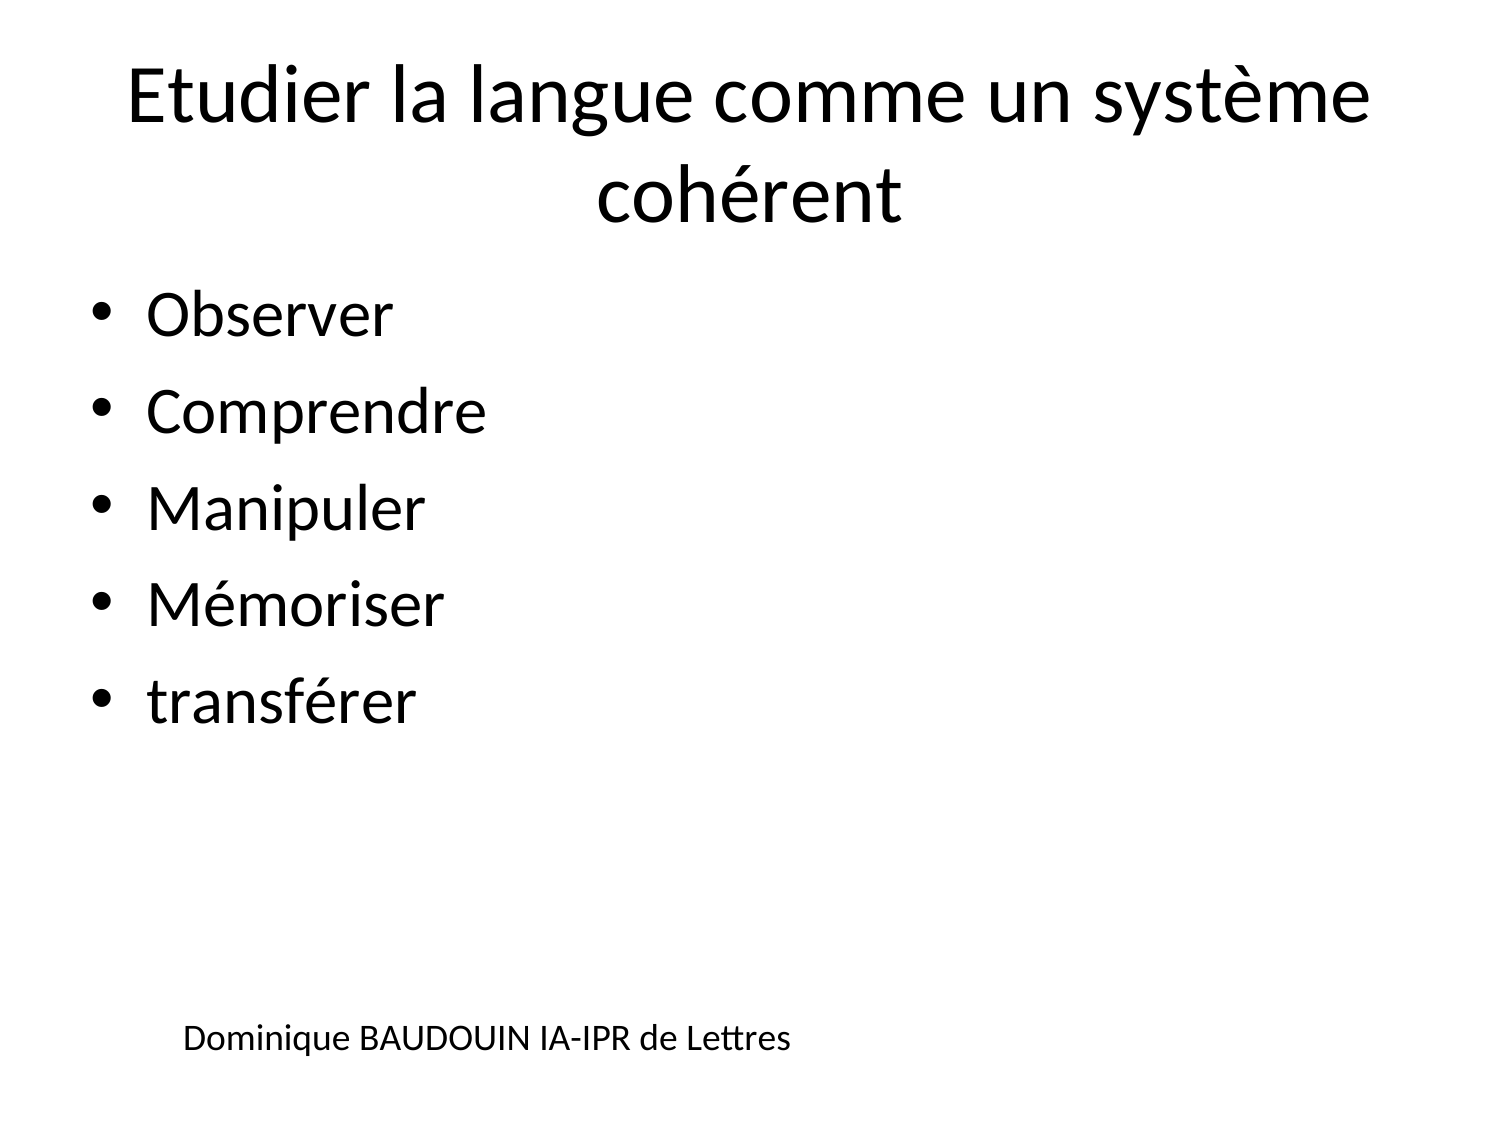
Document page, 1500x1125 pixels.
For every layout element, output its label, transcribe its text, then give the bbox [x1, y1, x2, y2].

text_box Dominique BAUDOUIN IA-IPR de Lettres [168, 1004, 807, 1066]
list Observer Comprendre Manipuler Mémoriser transférer [75, 262, 1426, 1005]
title Etudier la langue comme un système cohérent [75, 31, 1426, 247]
